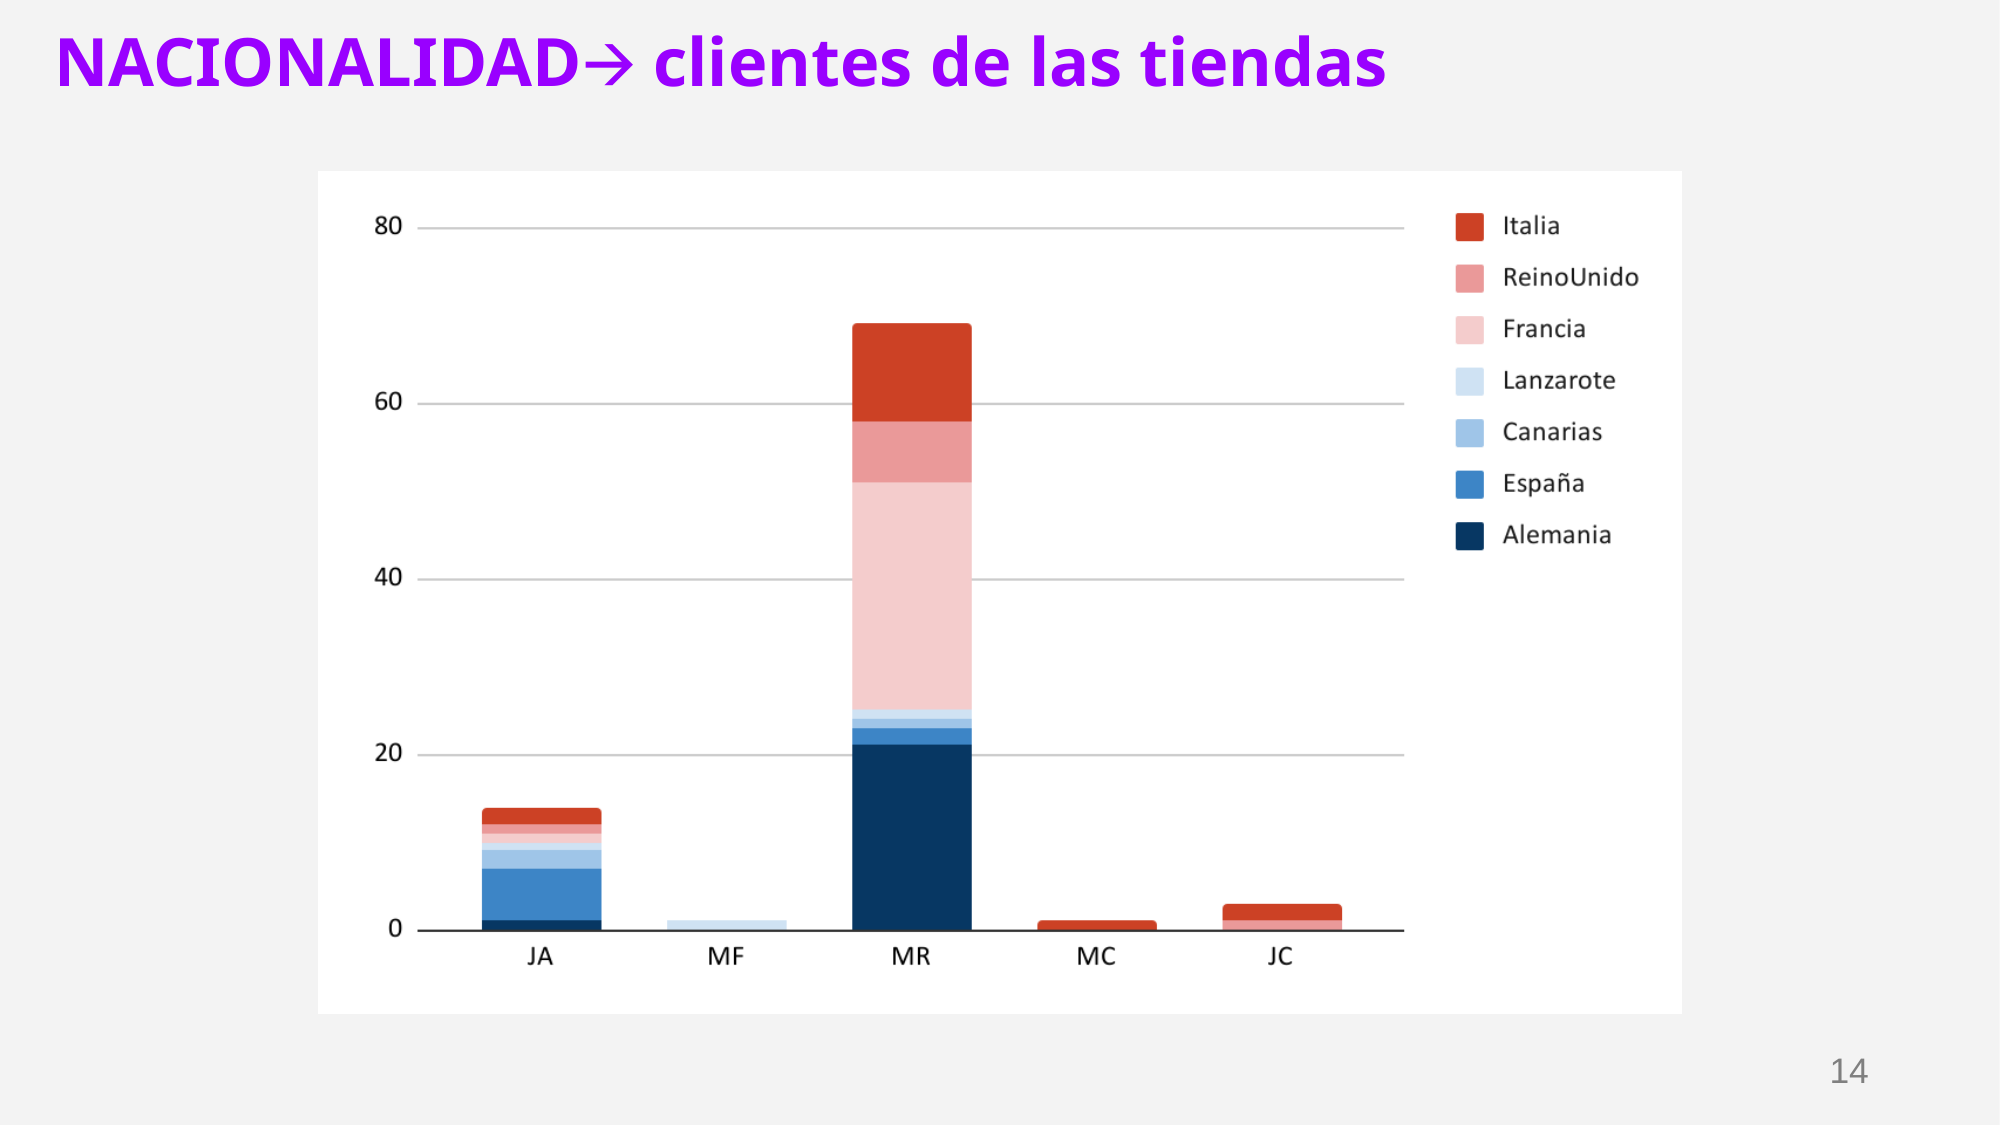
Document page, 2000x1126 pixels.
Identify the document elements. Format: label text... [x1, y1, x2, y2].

slide_number <number> [1420, 1039, 1887, 1100]
text_box NACIONALIDAD🡪 clientes de las tiendas [54, 0, 1513, 120]
picture [318, 171, 1682, 1014]
